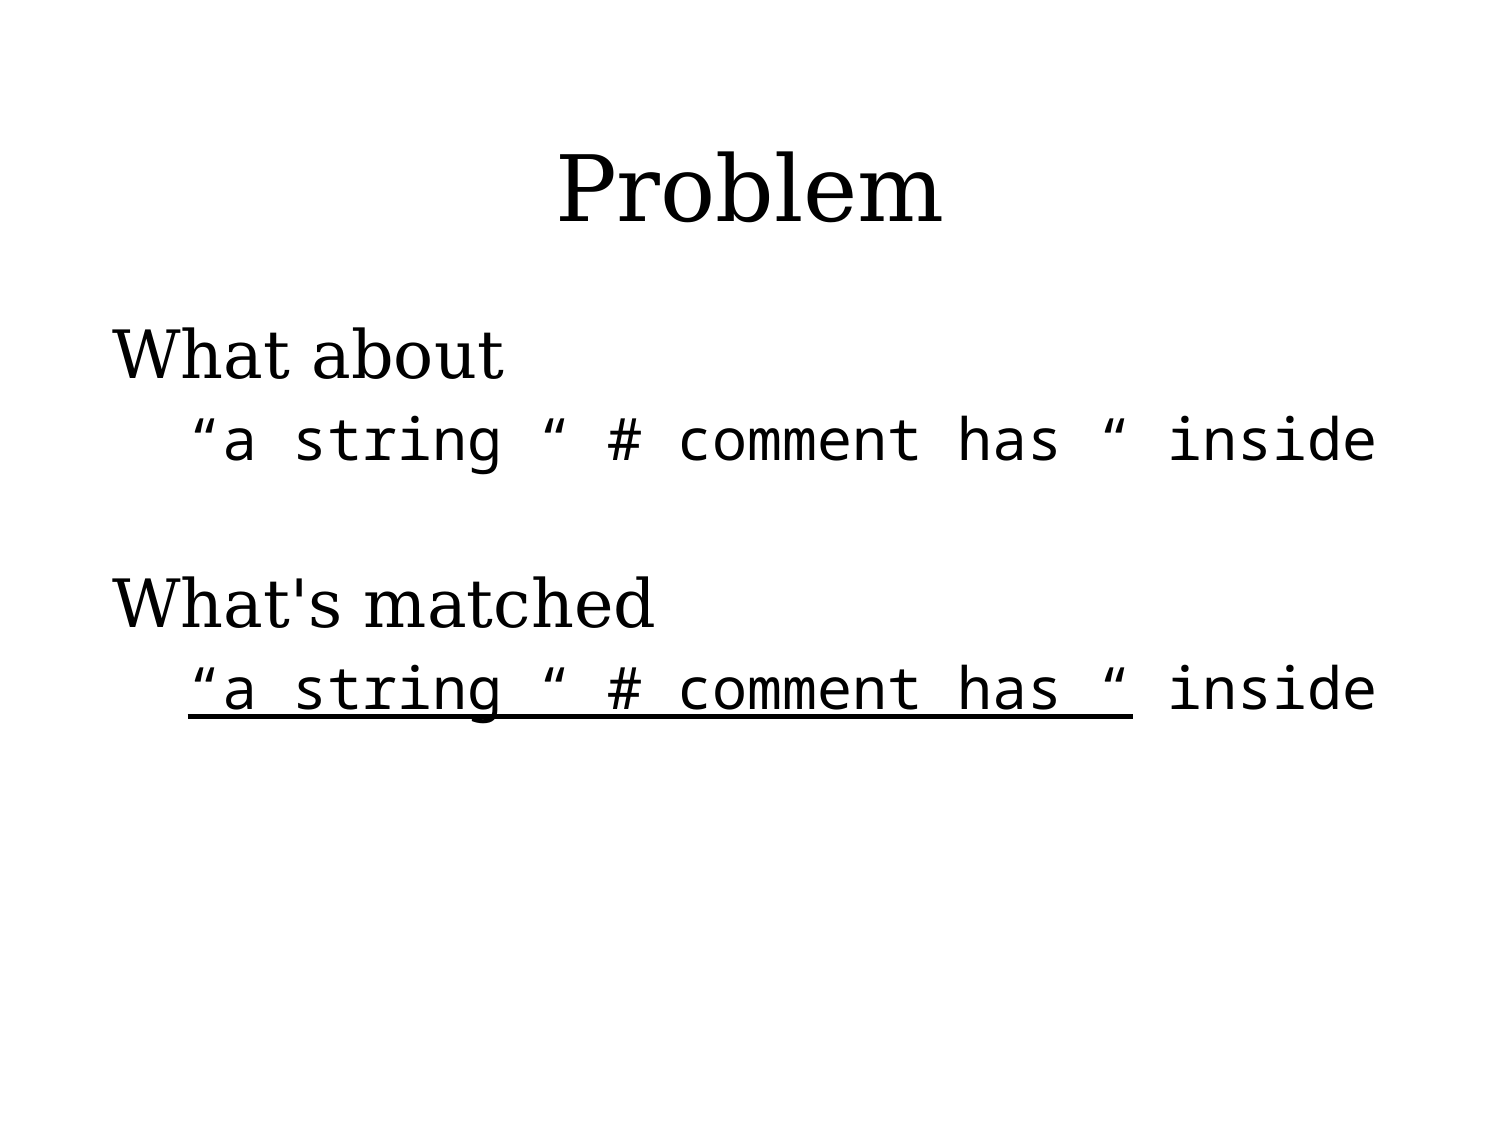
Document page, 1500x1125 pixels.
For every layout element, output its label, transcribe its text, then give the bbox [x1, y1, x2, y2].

list What about “a string “ # comment has “ inside What's matched “a string “ # comment has “ inside [112, 324, 1388, 1001]
title Problem [112, 86, 1388, 301]
